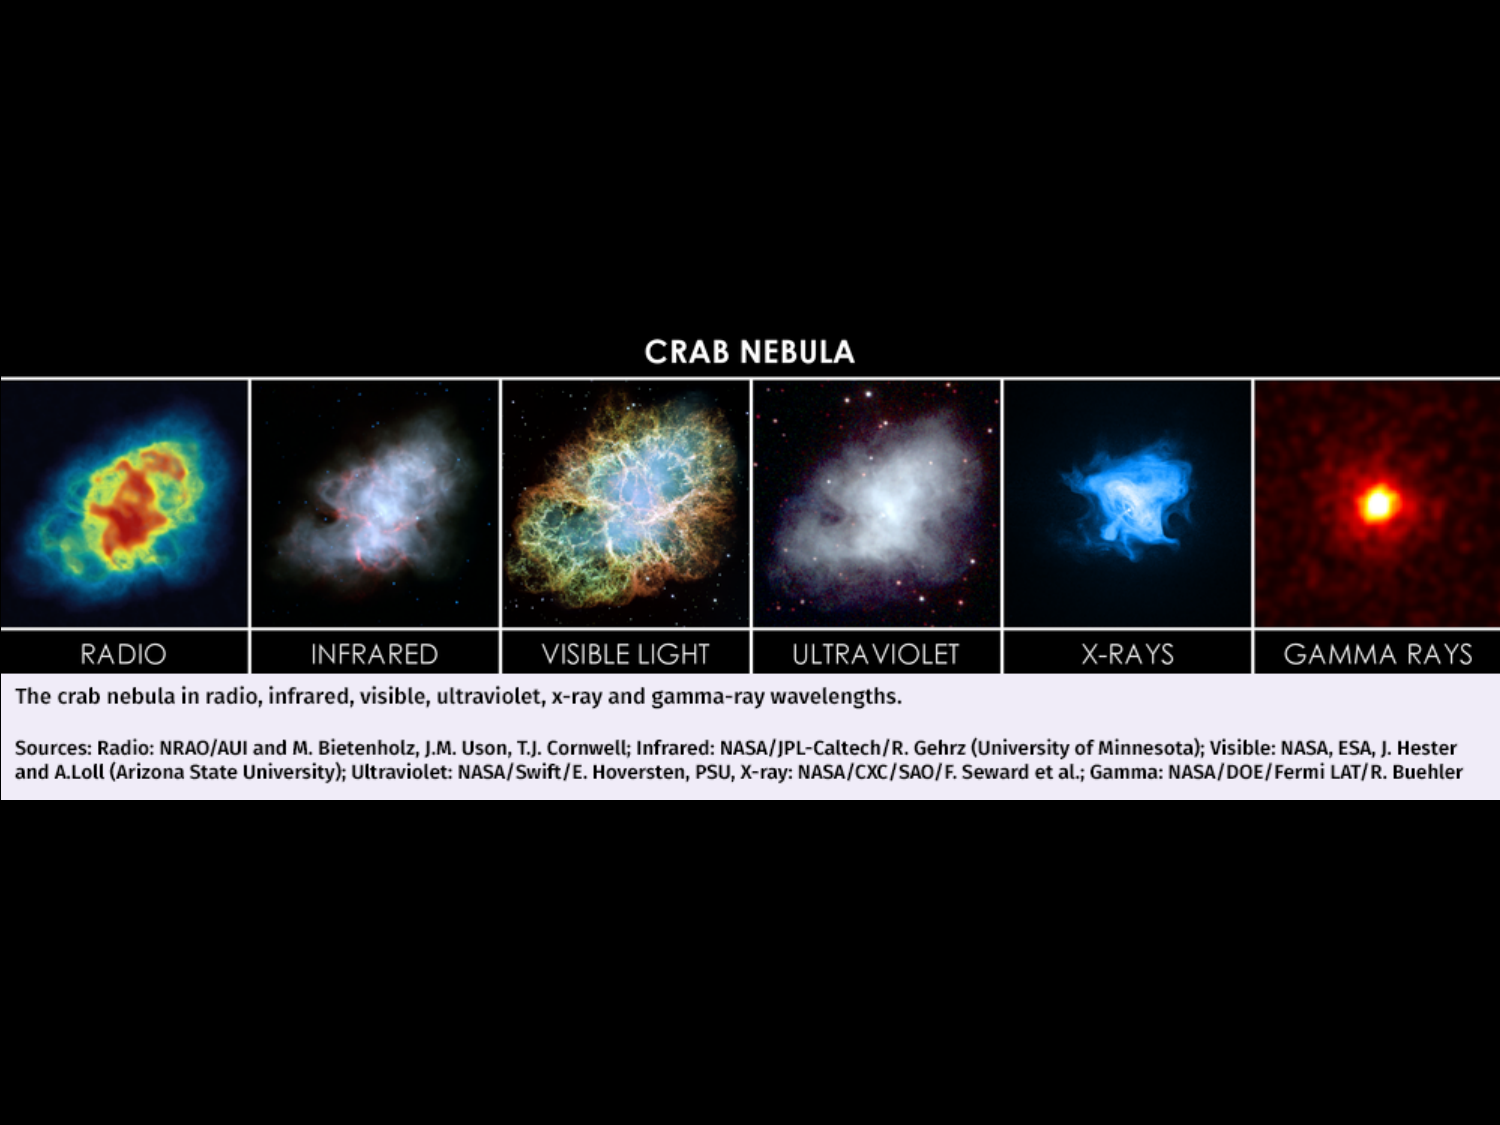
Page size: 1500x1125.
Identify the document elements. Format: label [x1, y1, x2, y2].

picture [1, 327, 1500, 800]
